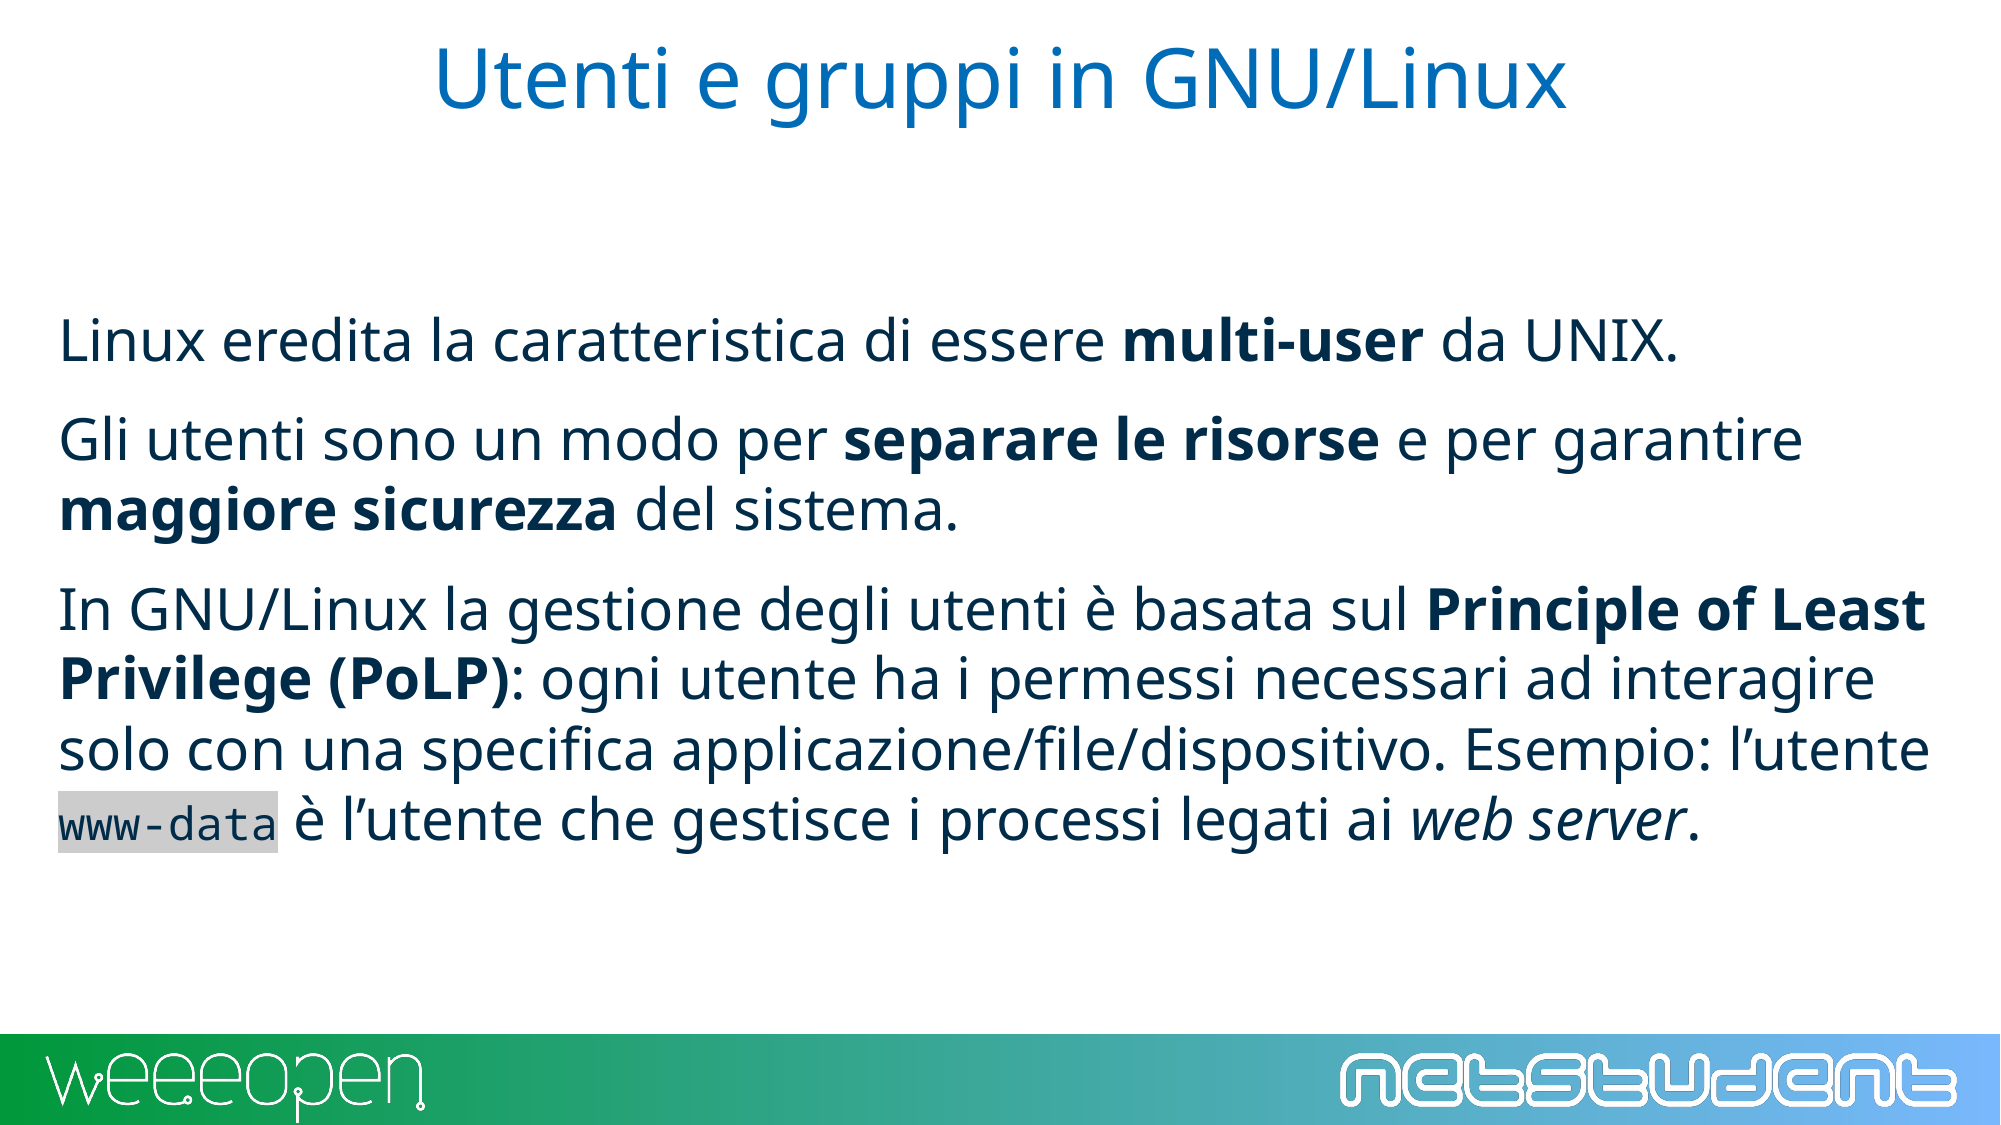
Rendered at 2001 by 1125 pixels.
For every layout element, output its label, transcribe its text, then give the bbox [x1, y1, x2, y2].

title Utenti e gruppi in GNU/Linux [43, 29, 1959, 247]
picture [1340, 1053, 1957, 1107]
list Linux eredita la caratteristica di essere multi-user da UNIX. Gli utenti sono un modo per separare le risorse e per garantire maggiore sicurezza del sistema. In GNU/Linux la gestione degli utenti è basata sul Principle of Least Privilege (PoLP): ogni utente ha i permessi necessari ad interagire solo con una specifica applicazione/file/dispositivo. Esempio: l’utente www-data è l’utente che gestisce i processi legati ai web server. [43, 295, 1959, 1010]
picture [45, 1053, 425, 1123]
